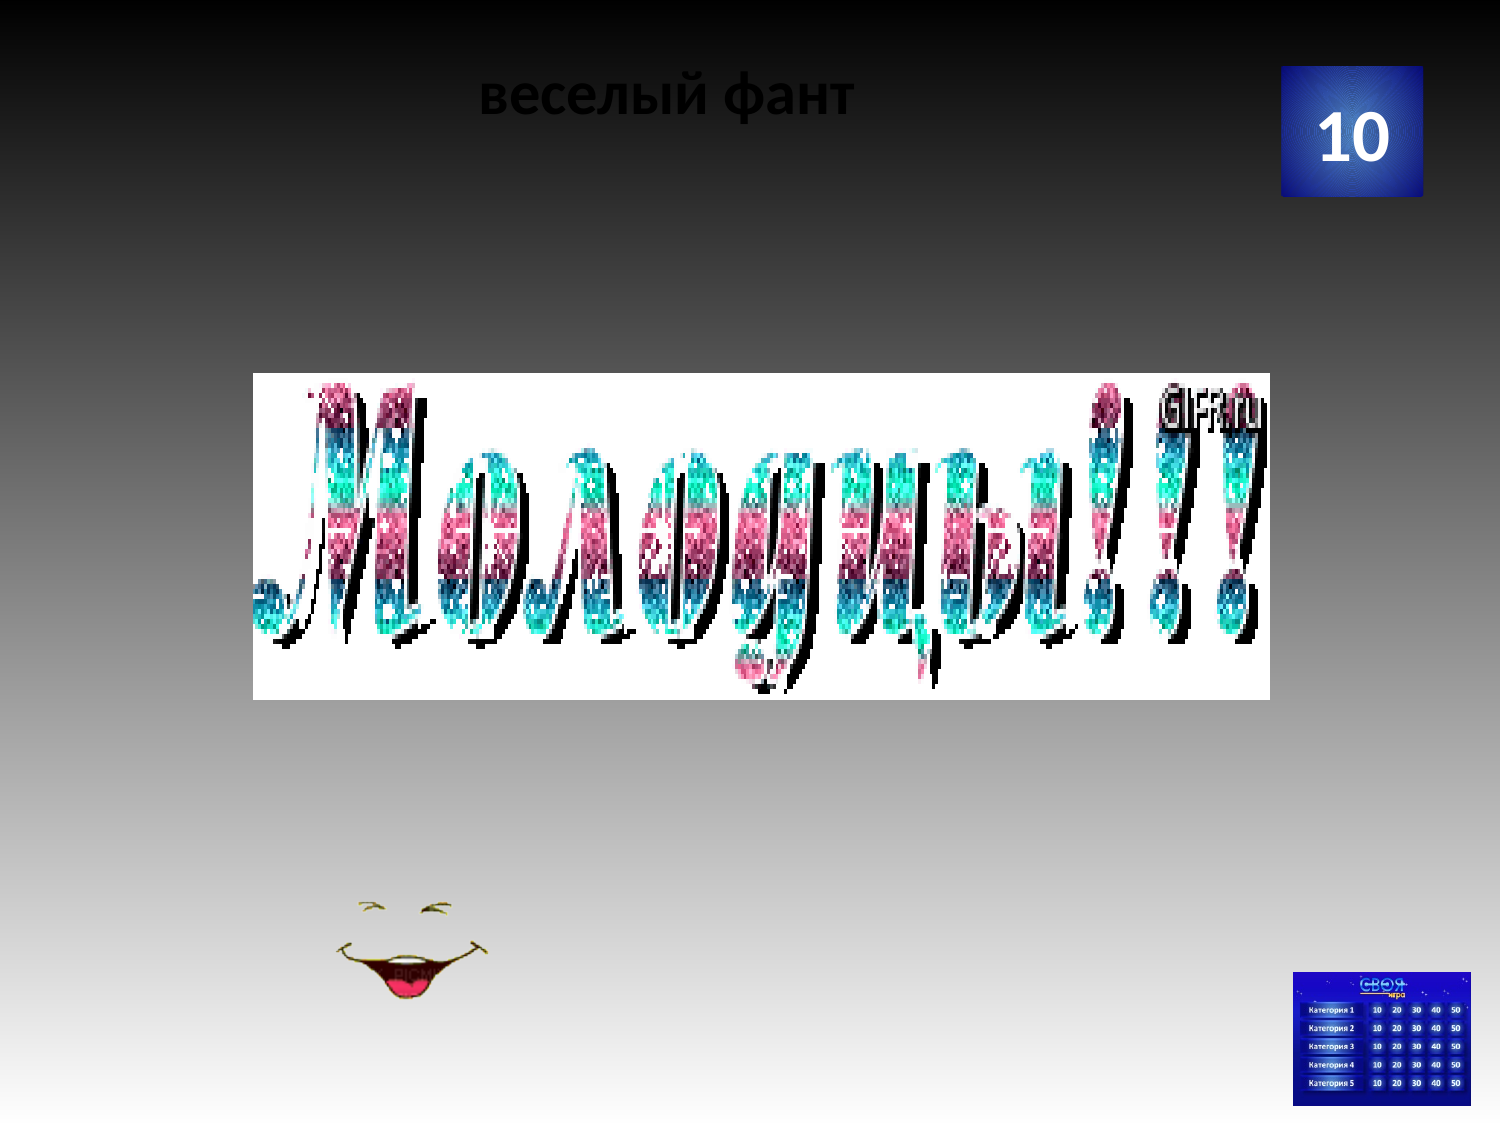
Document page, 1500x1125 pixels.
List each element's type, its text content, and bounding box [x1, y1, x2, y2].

picture [253, 373, 1270, 700]
picture [324, 890, 491, 1006]
title веселый фант [75, 45, 1258, 233]
text_box 10 [1281, 66, 1424, 197]
picture [1293, 972, 1471, 1106]
